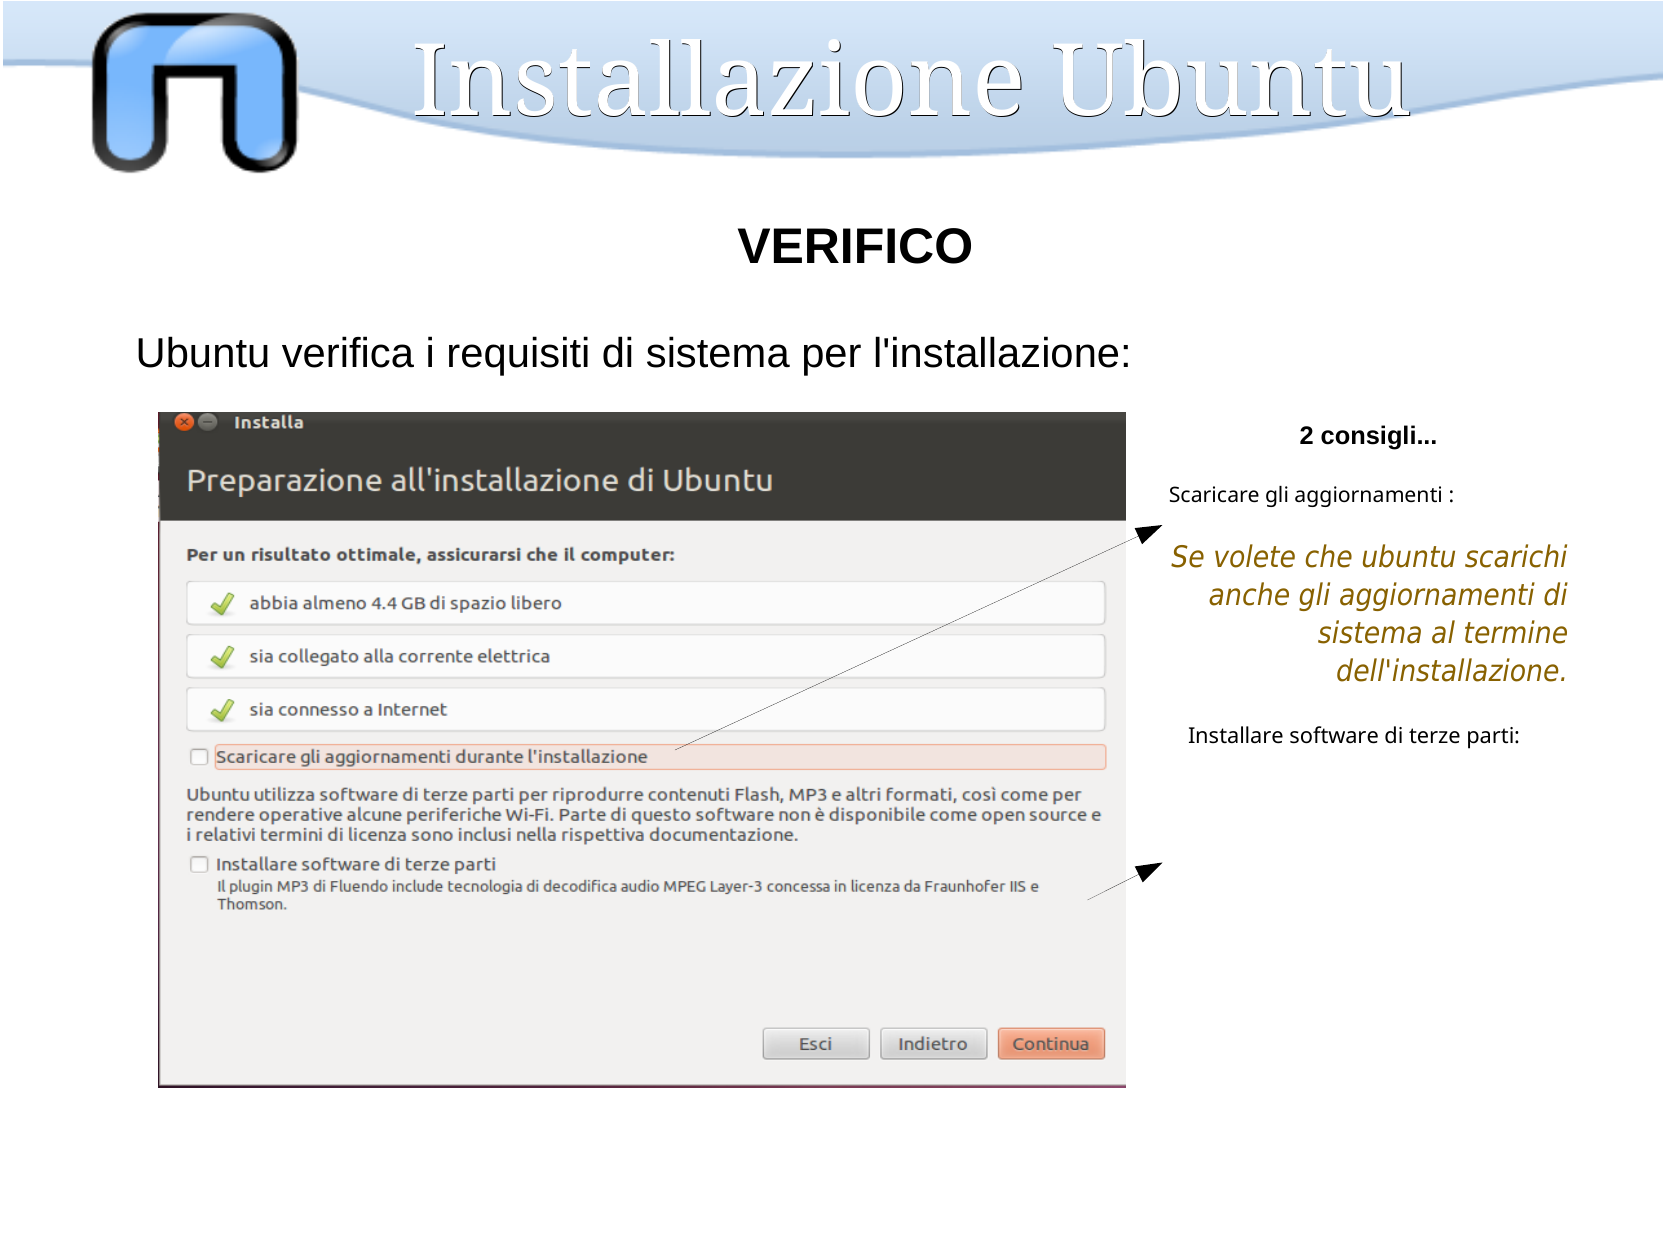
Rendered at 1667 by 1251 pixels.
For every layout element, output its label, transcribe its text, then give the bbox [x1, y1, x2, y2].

list VERIFICO Ubuntu verifica i requisiti di sistema per l'installazione: [129, 211, 1582, 1141]
list 2 consigli... Scaricare gli aggiornamenti : Se volete che ubuntu scarichi anche gli aggiornamenti di sistema al termine dell'installazione. [1162, 412, 1576, 788]
text_box Installazione Ubuntu [397, 0, 1433, 271]
picture [158, 412, 1126, 1088]
picture [0, 0, 1667, 1251]
text_box Installare software di terze parti: Se volete che ubuntu installi anche i pacchetti necessari per ascoltare mp3 o vedere I DVD oppure i video su youtube (flash player) [1173, 712, 1613, 1163]
